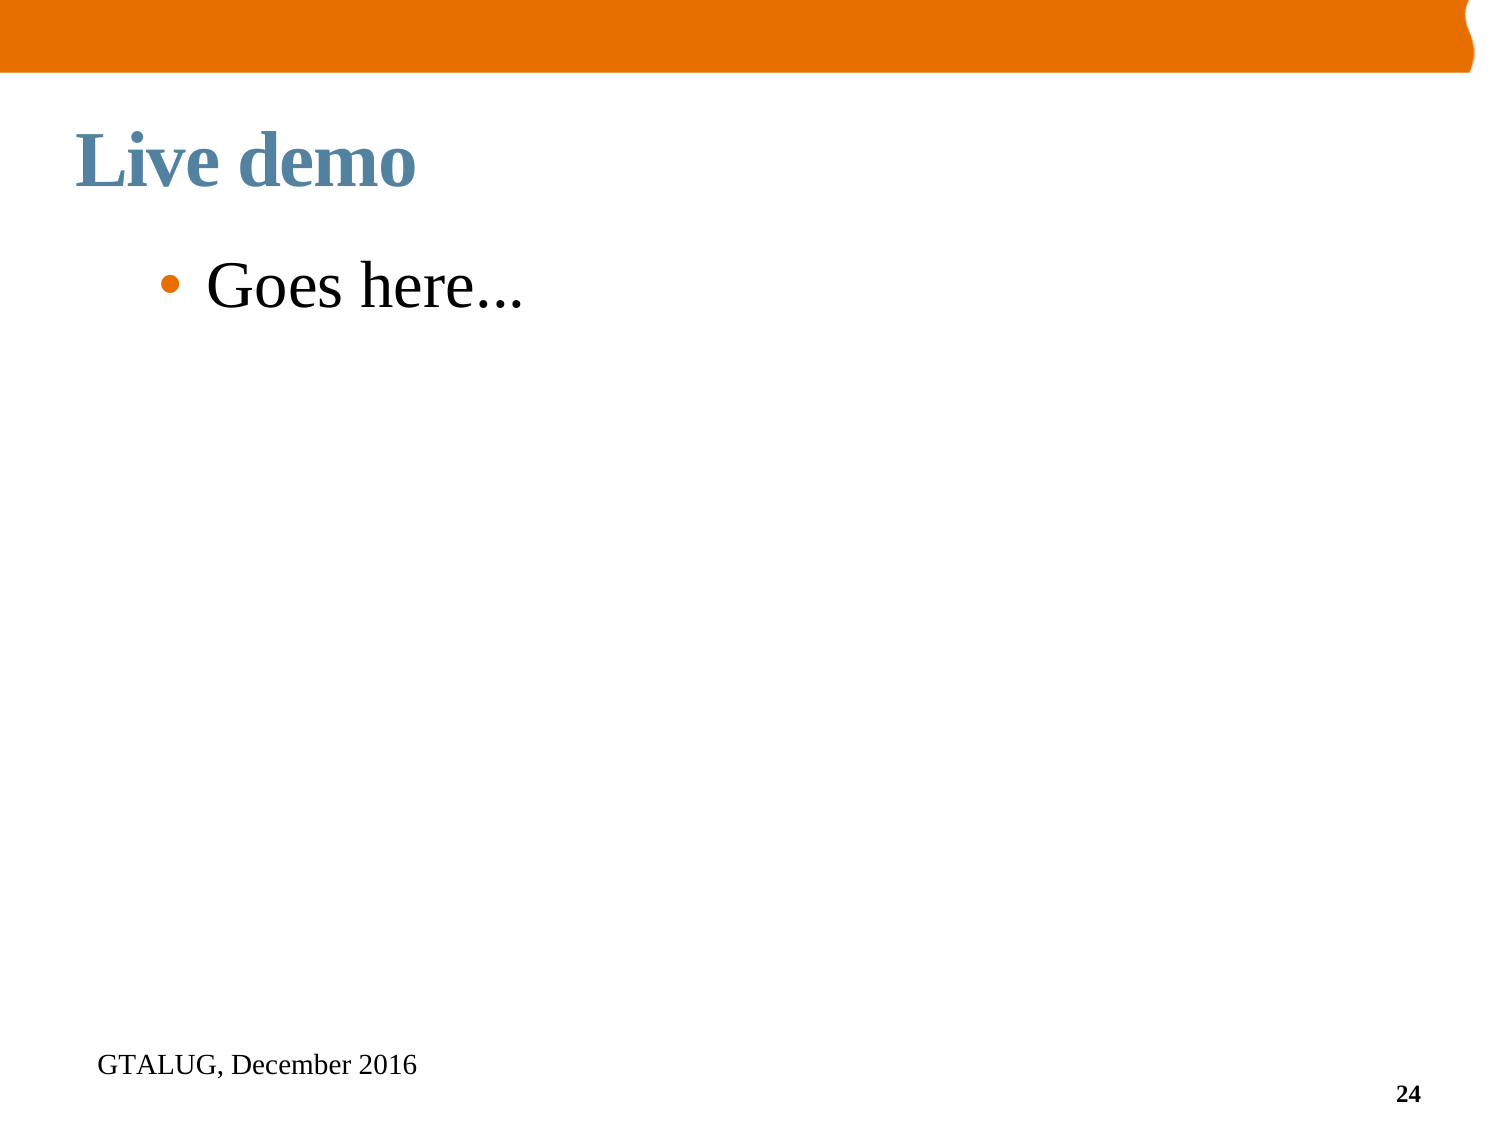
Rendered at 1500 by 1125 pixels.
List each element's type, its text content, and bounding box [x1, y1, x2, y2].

picture [0, 0, 1500, 75]
title Live demo [75, 122, 1438, 228]
list Goes here... [64, 257, 1402, 1017]
